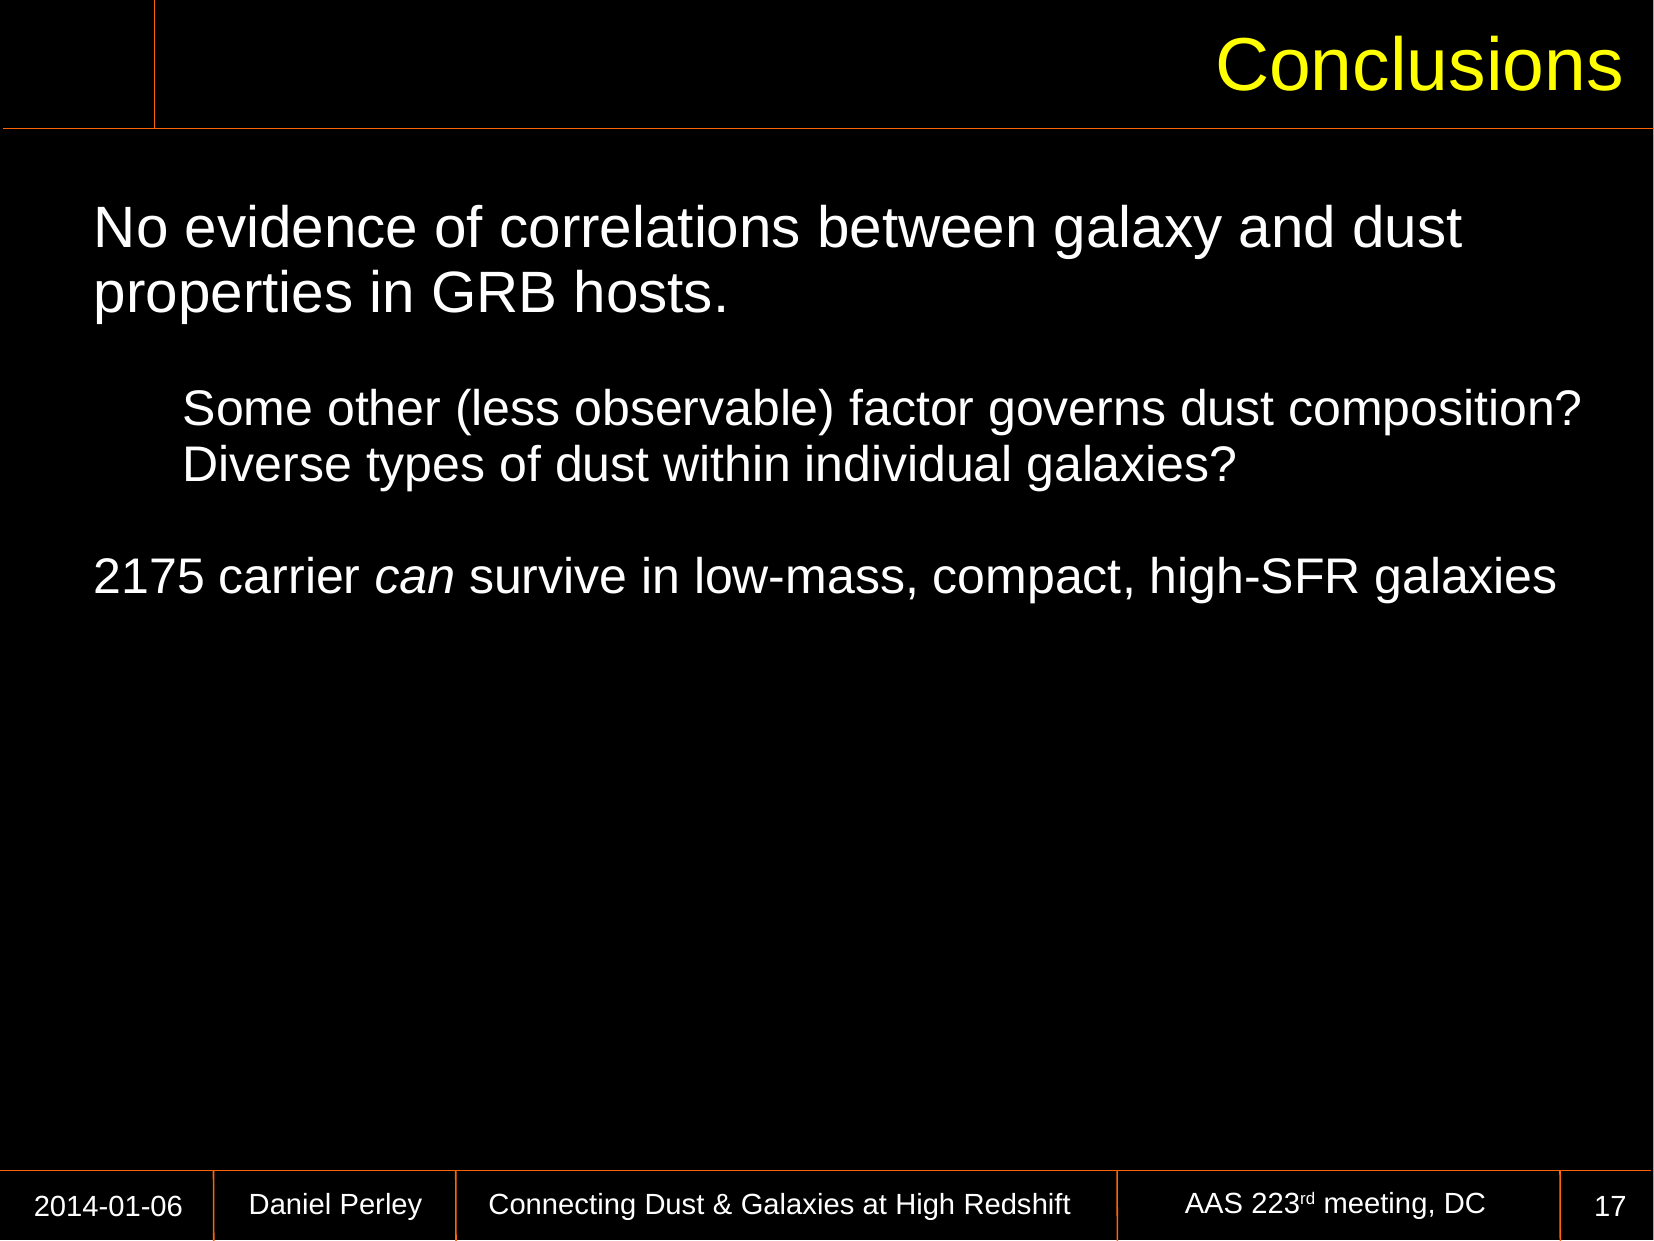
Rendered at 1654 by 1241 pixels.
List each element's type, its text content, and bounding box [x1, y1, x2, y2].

title Conclusions [187, 21, 1624, 108]
text_box No evidence of correlations between galaxy and dust properties in GRB hosts. Some other (less observable) factor governs dust composition? Diverse types of dust within individual galaxies? 2175 carrier can survive in low-mass, compact, high-SFR galaxies [79, 187, 1613, 723]
